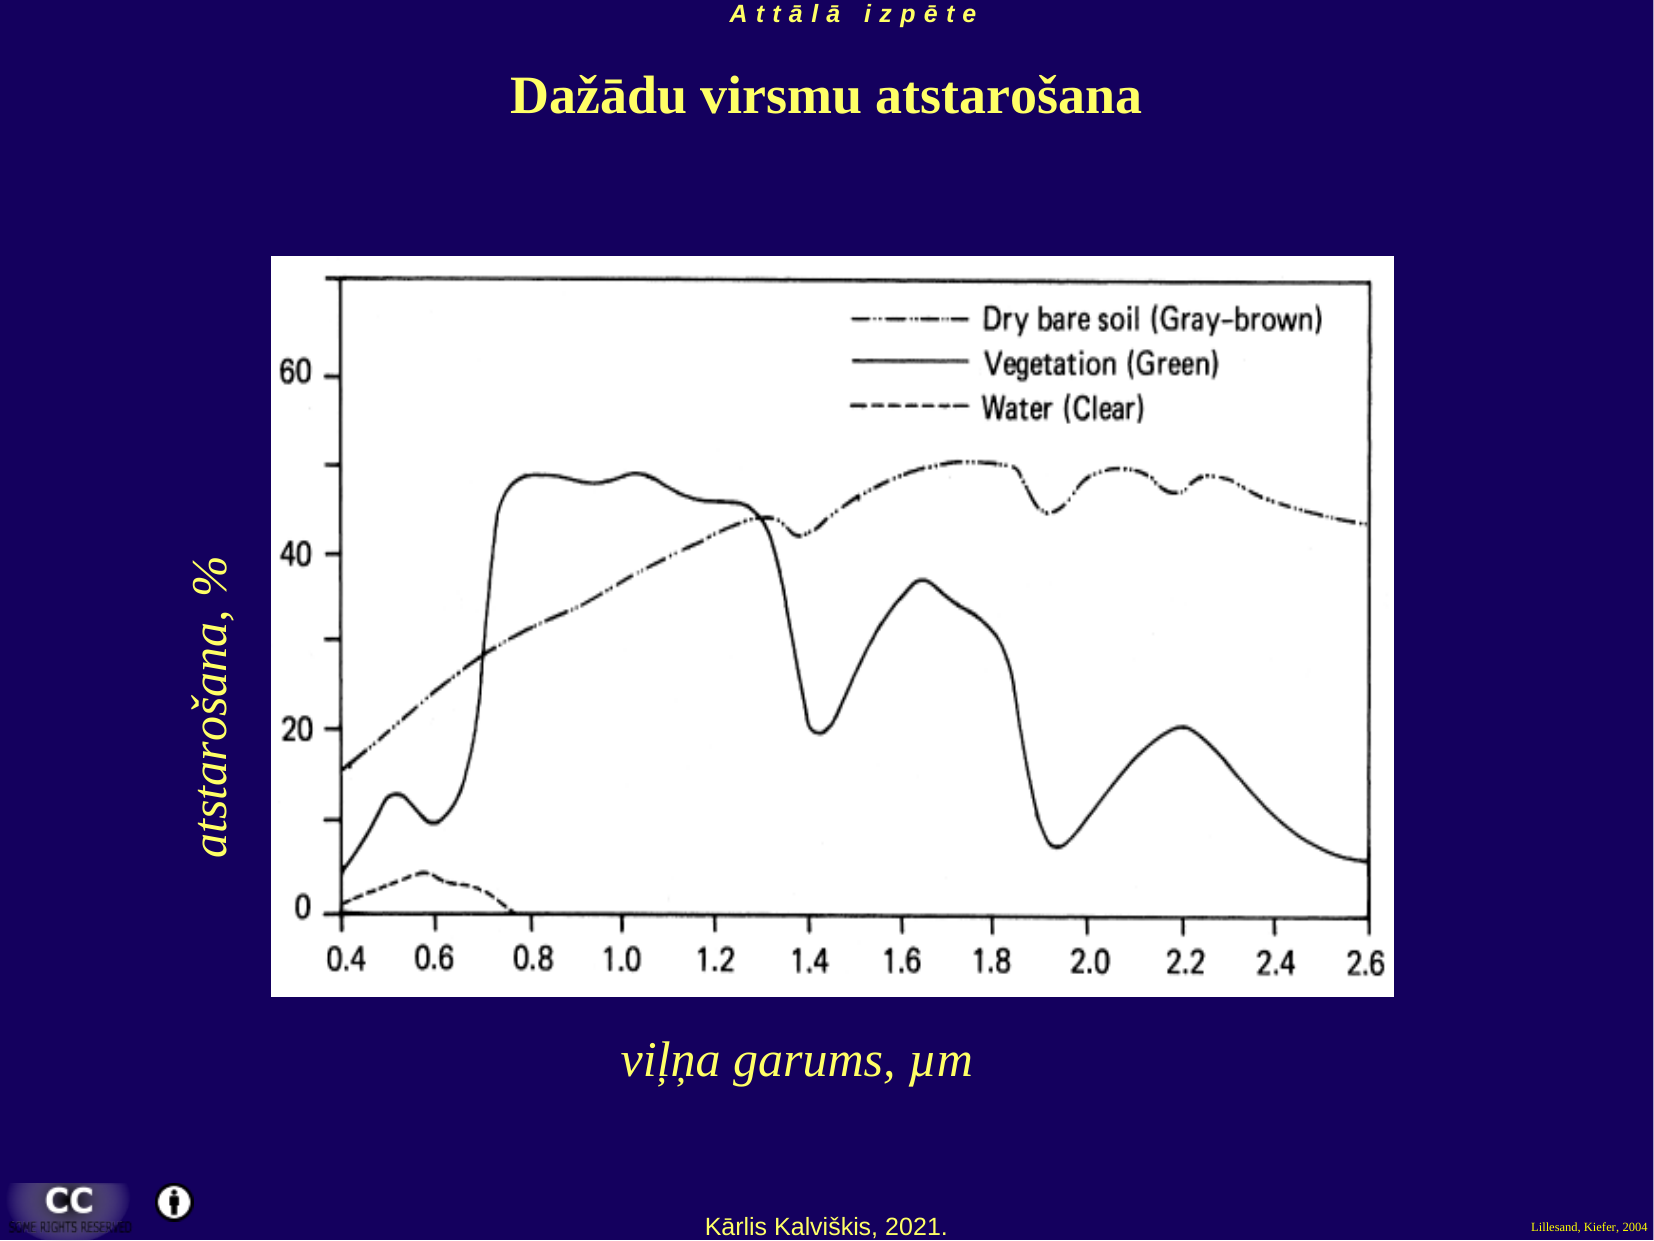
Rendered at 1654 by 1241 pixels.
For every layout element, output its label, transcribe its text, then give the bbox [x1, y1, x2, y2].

text_box atstarošana, % [181, 492, 240, 859]
title Dažādu virsmu atstarošana [120, 65, 1533, 334]
text_box Lillesand, Kiefer, 2004 [1521, 1214, 1654, 1241]
picture [271, 256, 1394, 997]
text_box viļņa garums, µm [620, 1031, 1048, 1090]
picture [0, 1183, 141, 1241]
picture [155, 1183, 194, 1222]
